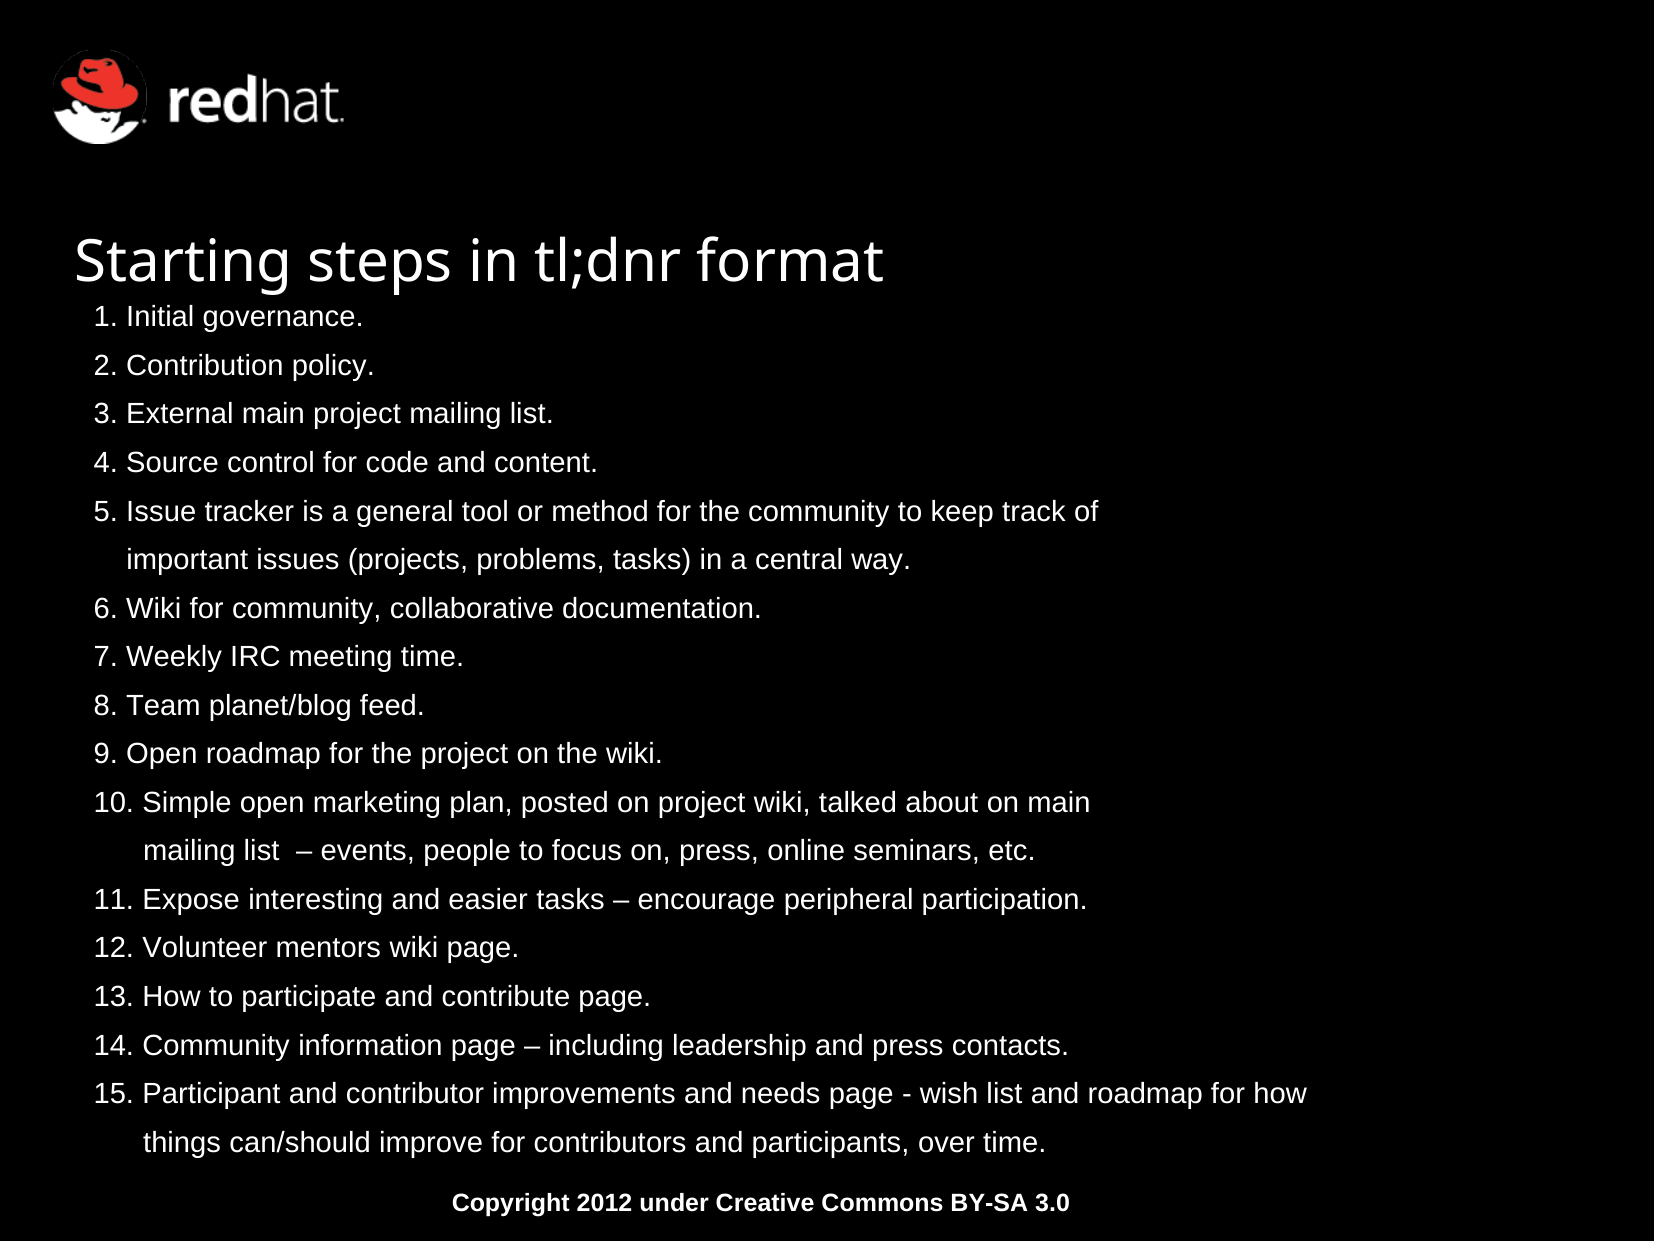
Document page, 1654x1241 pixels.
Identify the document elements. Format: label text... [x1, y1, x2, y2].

title Starting steps in tl;dnr format [74, 199, 1506, 318]
list 1. Initial governance. 2. Contribution policy. 3. External main project mailing list. 4. Source control for code and content. 5. Issue tracker is a general tool or method for the community to keep track of important issues (projects, problems, tasks) in a central way. 6. Wiki for community, collaborative documentation. 7. Weekly IRC meeting time. 8. Team planet/blog feed. 9. Open roadmap for the project on the wiki. 10. Simple open marketing plan, posted on project wiki, talked about on main mailing list – events, people to focus on, press, online seminars, etc. 11. Expose interesting and easier tasks – encourage peripheral participation. 12. Volunteer mentors wiki page. 13. How to participate and contribute page. 14. Community information page – including leadership and press contacts. 15. Participant and contributor improvements and needs page - wish list and roadmap for how things can/should improve for contributors and participants, over time. [77, 300, 1500, 1163]
picture [52, 49, 345, 144]
